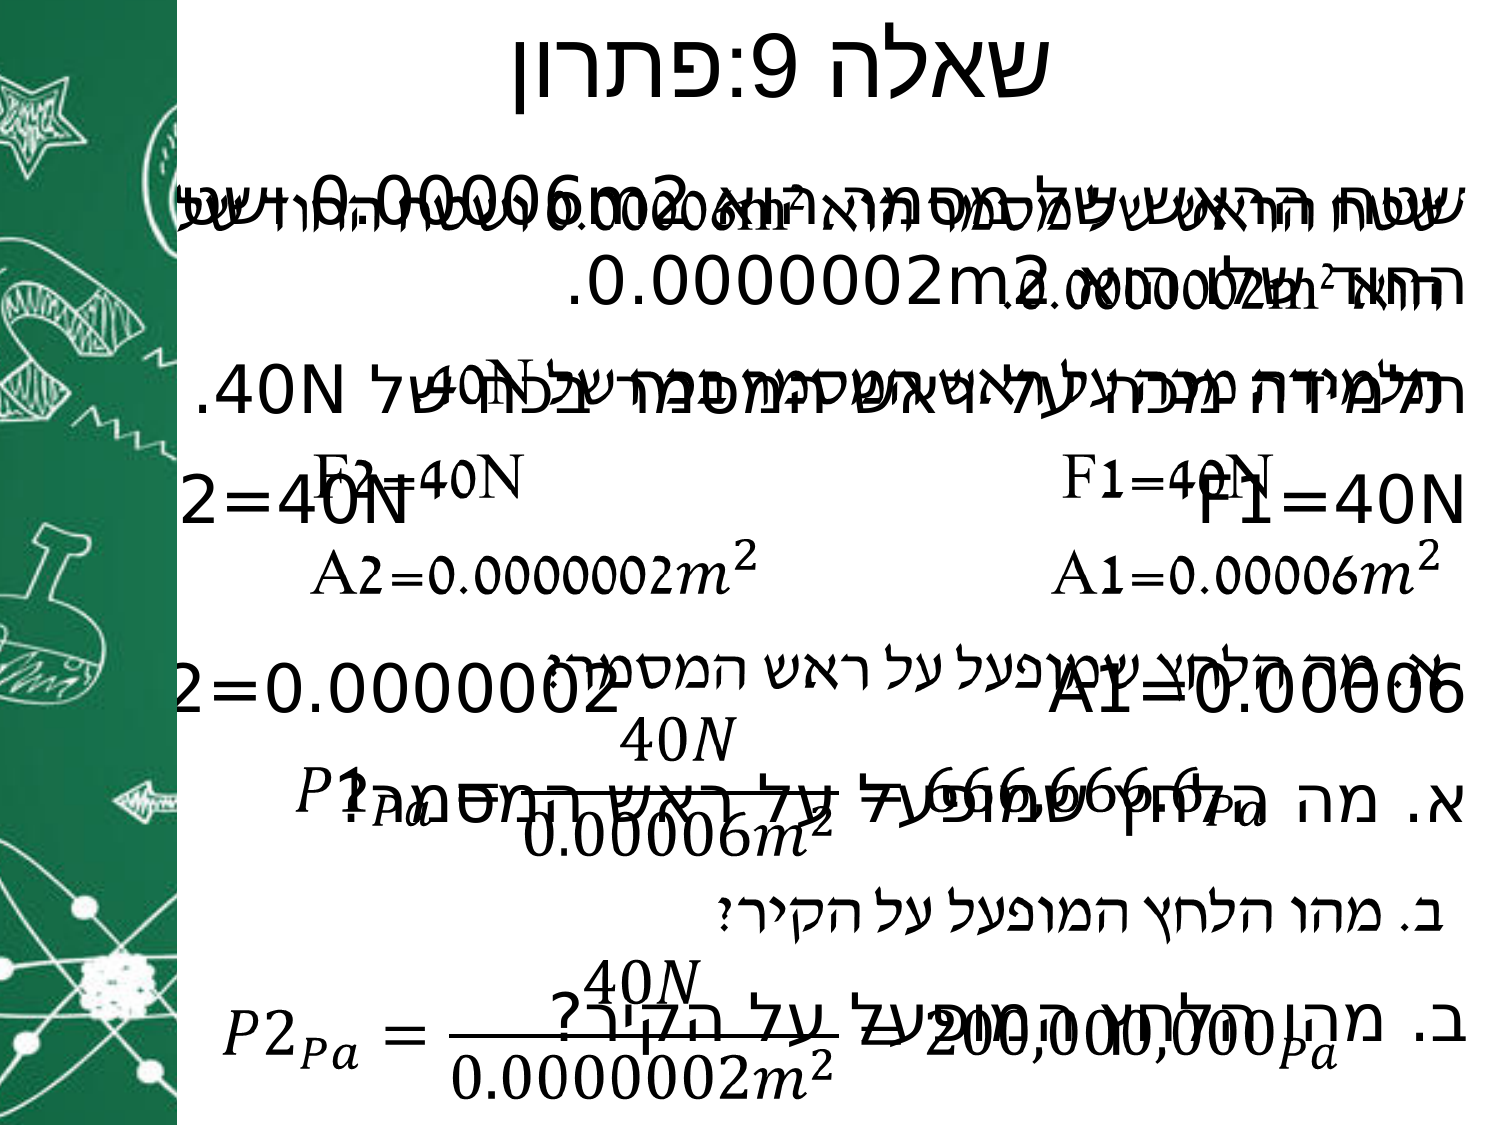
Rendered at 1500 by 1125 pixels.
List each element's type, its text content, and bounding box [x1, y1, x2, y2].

list [177, 150, 1485, 1125]
picture [0, 0, 177, 1125]
title שאלה 9:פתרון [177, 0, 1457, 150]
